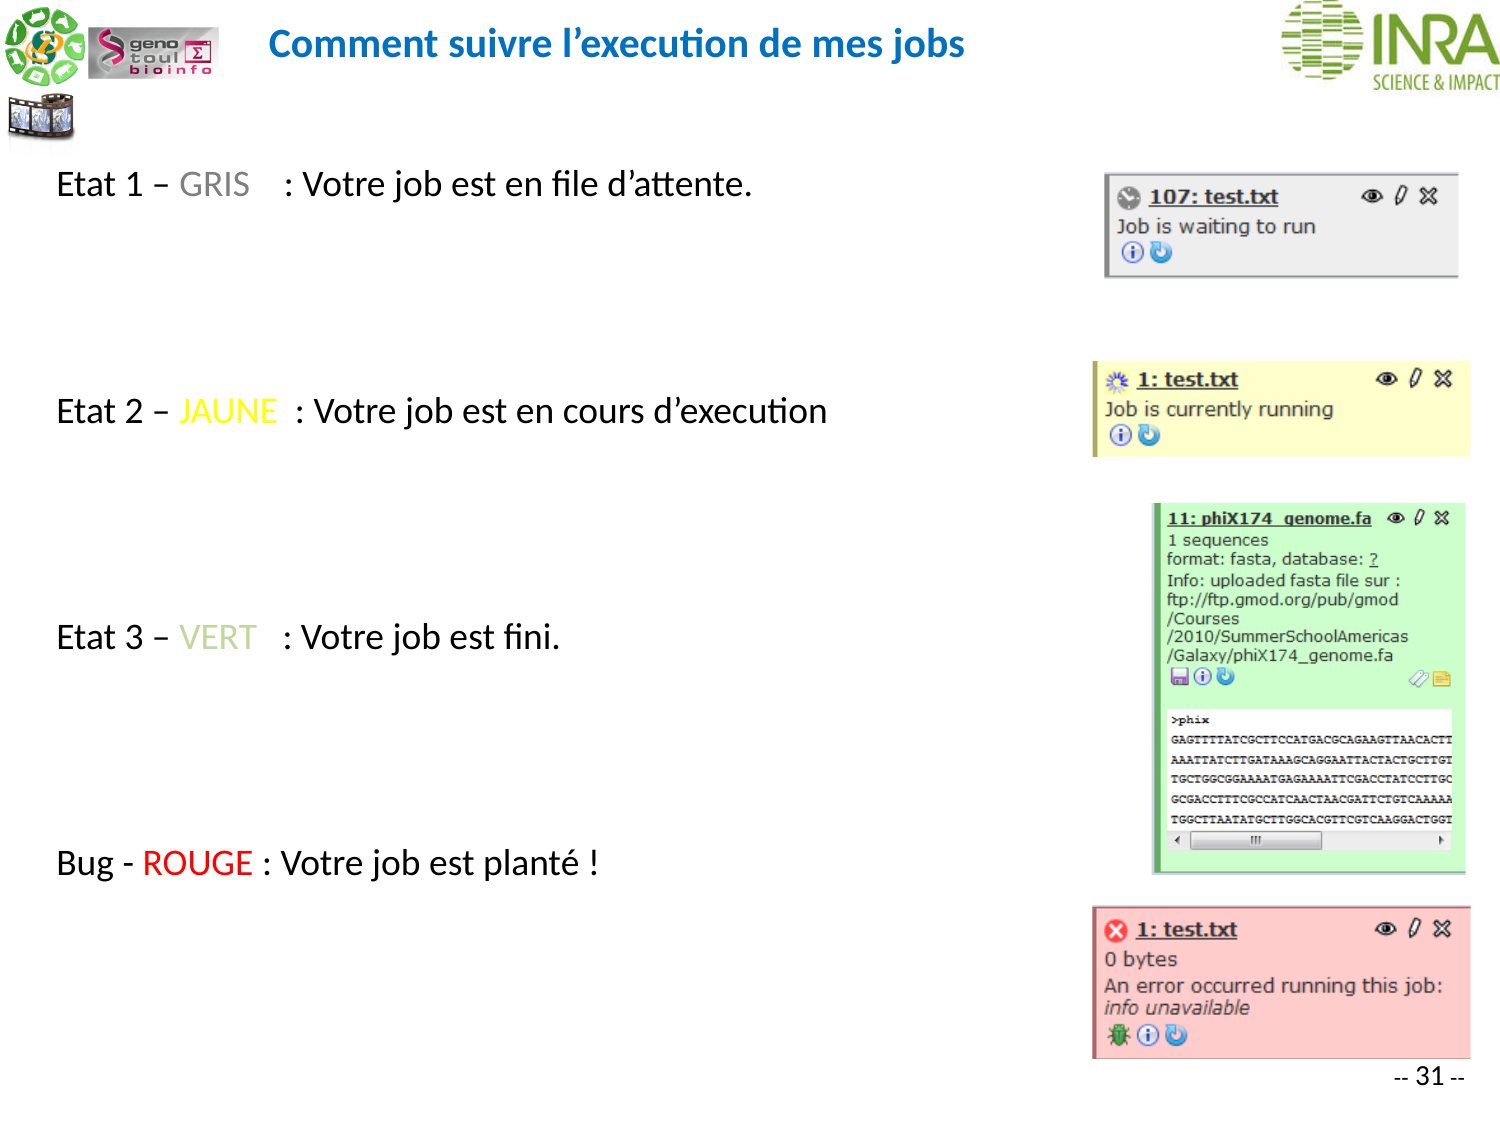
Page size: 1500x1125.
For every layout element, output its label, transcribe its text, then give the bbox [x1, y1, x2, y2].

picture [88, 27, 219, 79]
picture [1092, 905, 1471, 1059]
picture [5, 89, 77, 161]
picture [1092, 361, 1471, 457]
picture [1104, 172, 1459, 279]
text_box Etat 1 – GRIS : Votre job est en file d’attente. Etat 2 – JAUNE : Votre job est en cours d’execution Etat 3 – VERT : Votre job est fini. Bug - ROUGE : Votre job est planté ! [41, 160, 1088, 1046]
picture [5, 7, 85, 86]
picture [1151, 503, 1466, 875]
text_box Comment suivre l’execution de mes jobs [253, 19, 1270, 86]
picture [1281, 0, 1500, 110]
